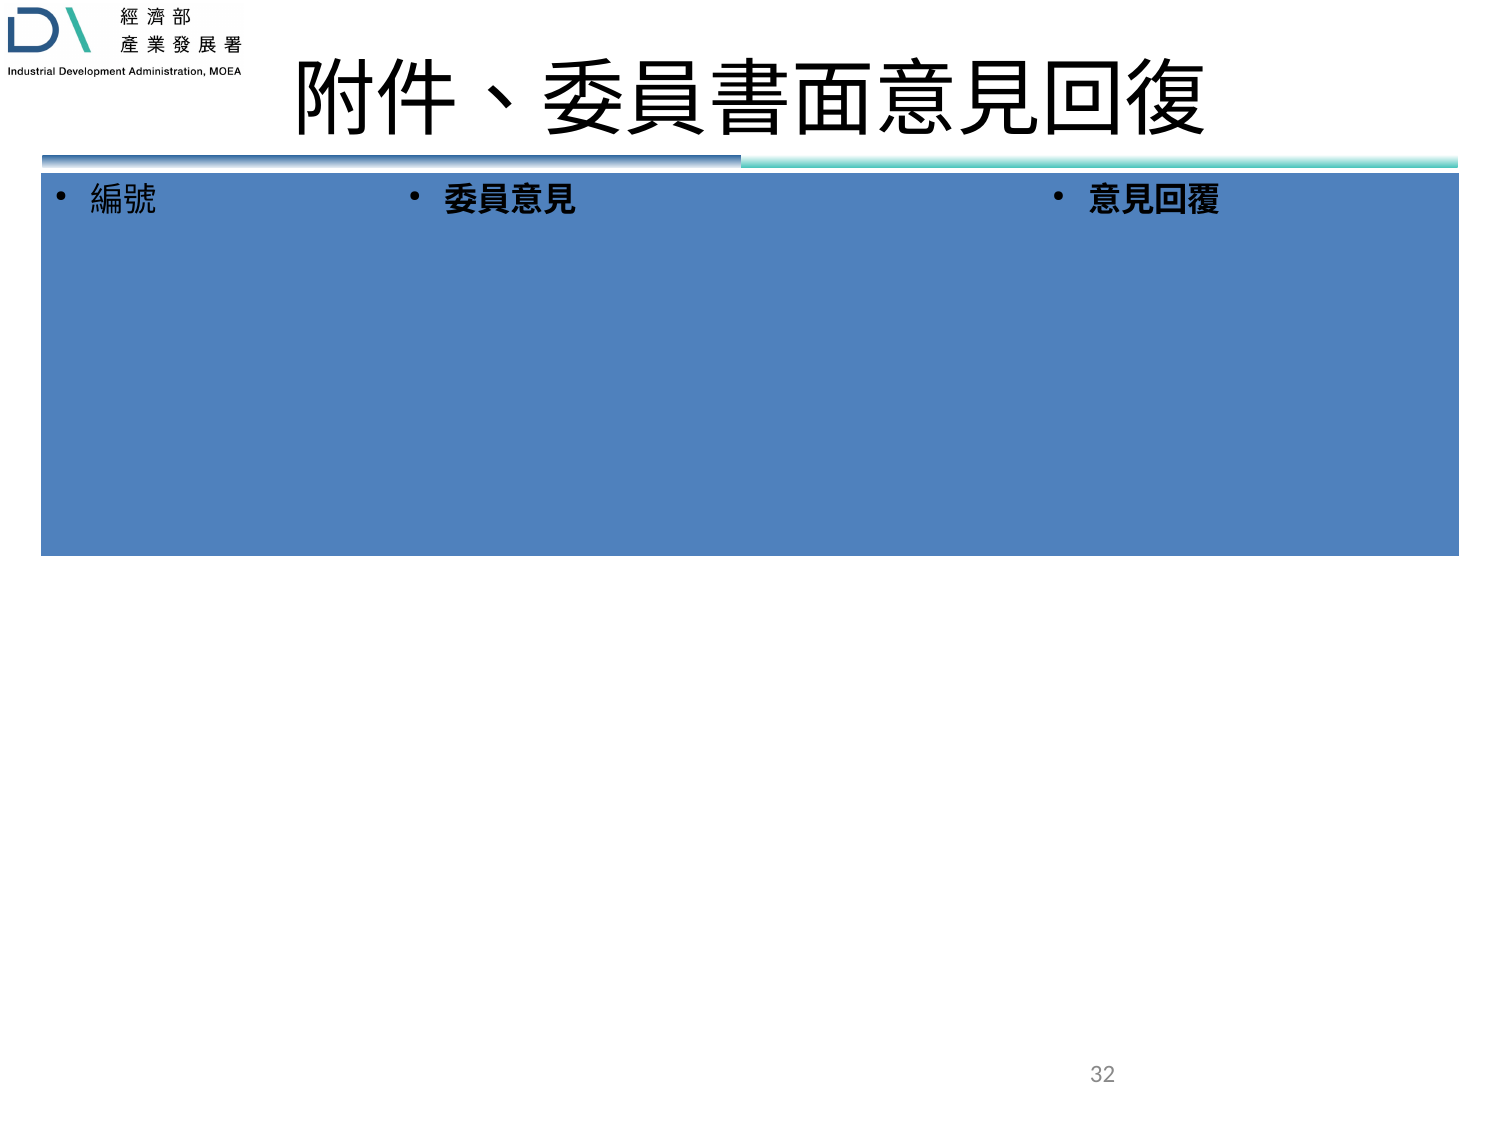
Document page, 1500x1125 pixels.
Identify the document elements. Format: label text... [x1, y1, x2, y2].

table_cell [815, 221, 1459, 316]
table_cell [815, 316, 1459, 384]
table_cell [815, 384, 1459, 439]
table_cell [171, 316, 815, 384]
title 附件、委員書面意見回復 [75, 1, 1426, 173]
table_header 委員意見 [171, 173, 815, 221]
table_cell [41, 316, 171, 384]
table_cell [41, 439, 171, 556]
table_cell [171, 439, 815, 556]
table_cell [41, 384, 171, 439]
table_header 編號 [41, 173, 171, 221]
table_cell [815, 439, 1459, 556]
table_cell [171, 221, 815, 316]
table_cell [41, 221, 171, 316]
text_box 32 [1074, 1042, 1426, 1103]
table_header 意見回覆 [815, 173, 1459, 221]
table_cell [171, 384, 815, 439]
